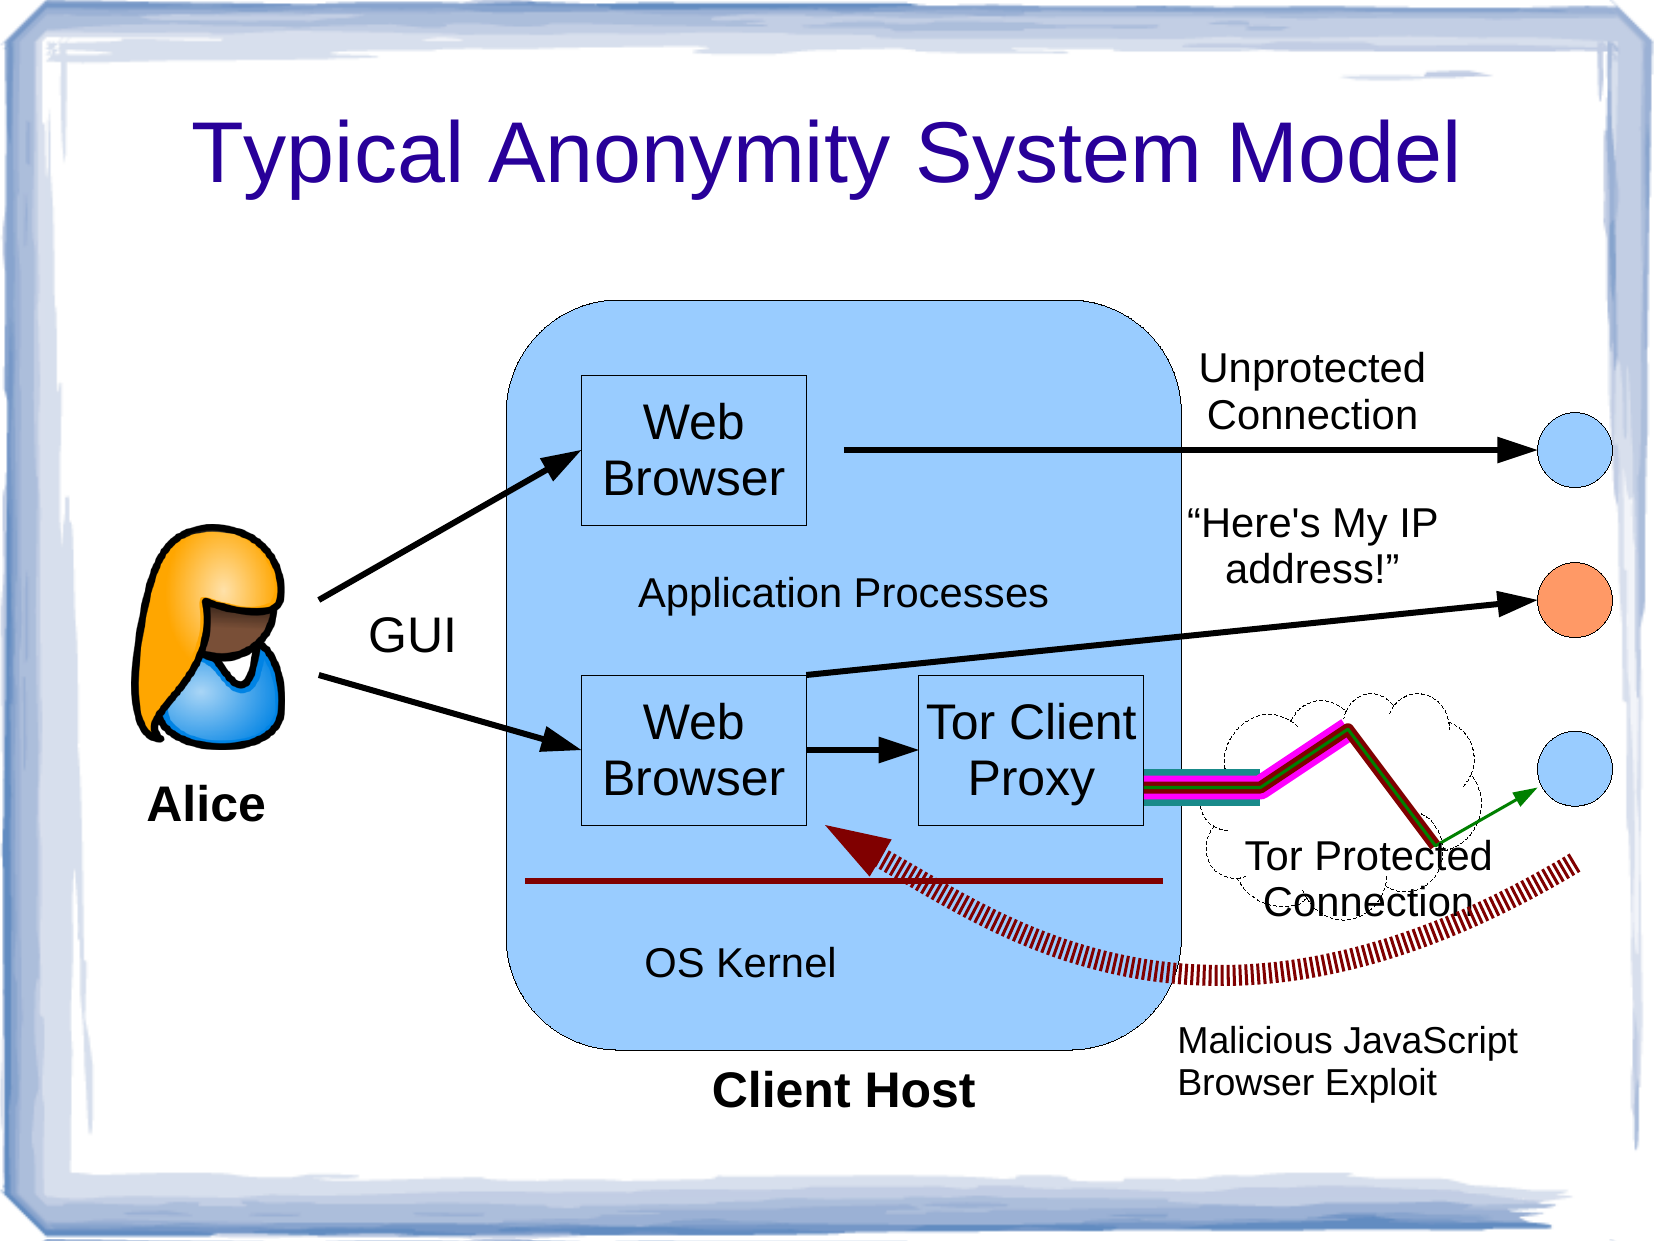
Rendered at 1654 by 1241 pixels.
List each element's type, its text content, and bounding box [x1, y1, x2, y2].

text_box [807, 640, 1182, 769]
title Typical Anonymity System Model [82, 49, 1571, 257]
text_box [1223, 693, 1482, 825]
text_box Application Processes [506, 562, 1182, 624]
text_box [1537, 731, 1613, 807]
text_box [506, 732, 1182, 1051]
text_box [1537, 562, 1613, 638]
text_box OS Kernel [525, 932, 957, 994]
text_box [1537, 412, 1613, 488]
text_box [1200, 743, 1411, 825]
text_box Tor Client Proxy [918, 675, 1144, 826]
text_box Web Browser [581, 375, 807, 526]
picture [0, 0, 1654, 1241]
text_box [506, 624, 1182, 749]
text_box Alice [112, 768, 301, 840]
text_box [506, 300, 1182, 562]
text_box Web Browser [581, 675, 807, 826]
text_box Malicious JavaScript Browser Exploit [1162, 1012, 1654, 1112]
text_box Tor Protected Connection [1200, 825, 1538, 933]
text_box “Here's My IP address!” [1125, 492, 1501, 601]
text_box Unprotected Connection [1125, 337, 1501, 446]
text_box Client Host [506, 1054, 1182, 1126]
text_box GUI [318, 600, 507, 671]
